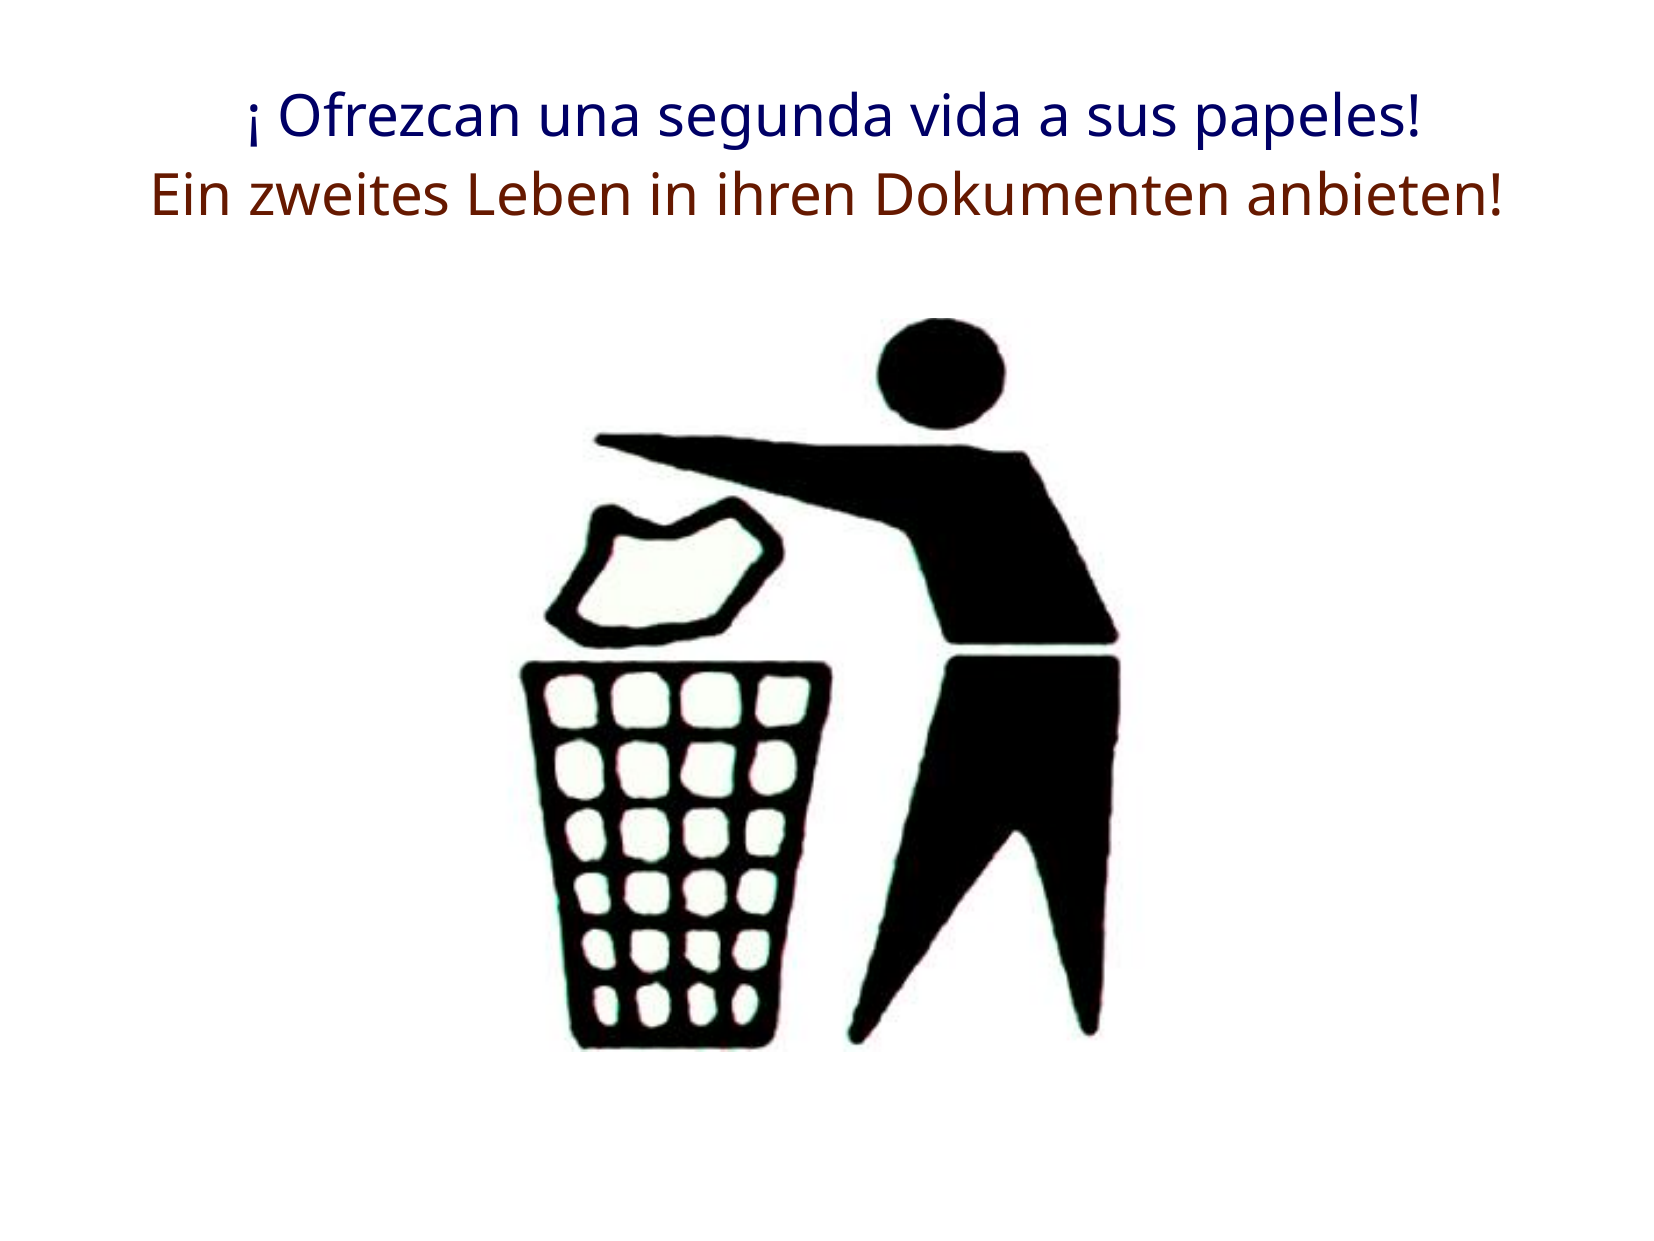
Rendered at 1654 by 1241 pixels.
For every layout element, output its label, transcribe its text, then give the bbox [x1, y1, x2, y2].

picture [472, 318, 1170, 1052]
title ¡ Ofrezcan una segunda vida a sus papeles! Ein zweites Leben in ihren Dokumenten anbieten! [82, 29, 1571, 277]
